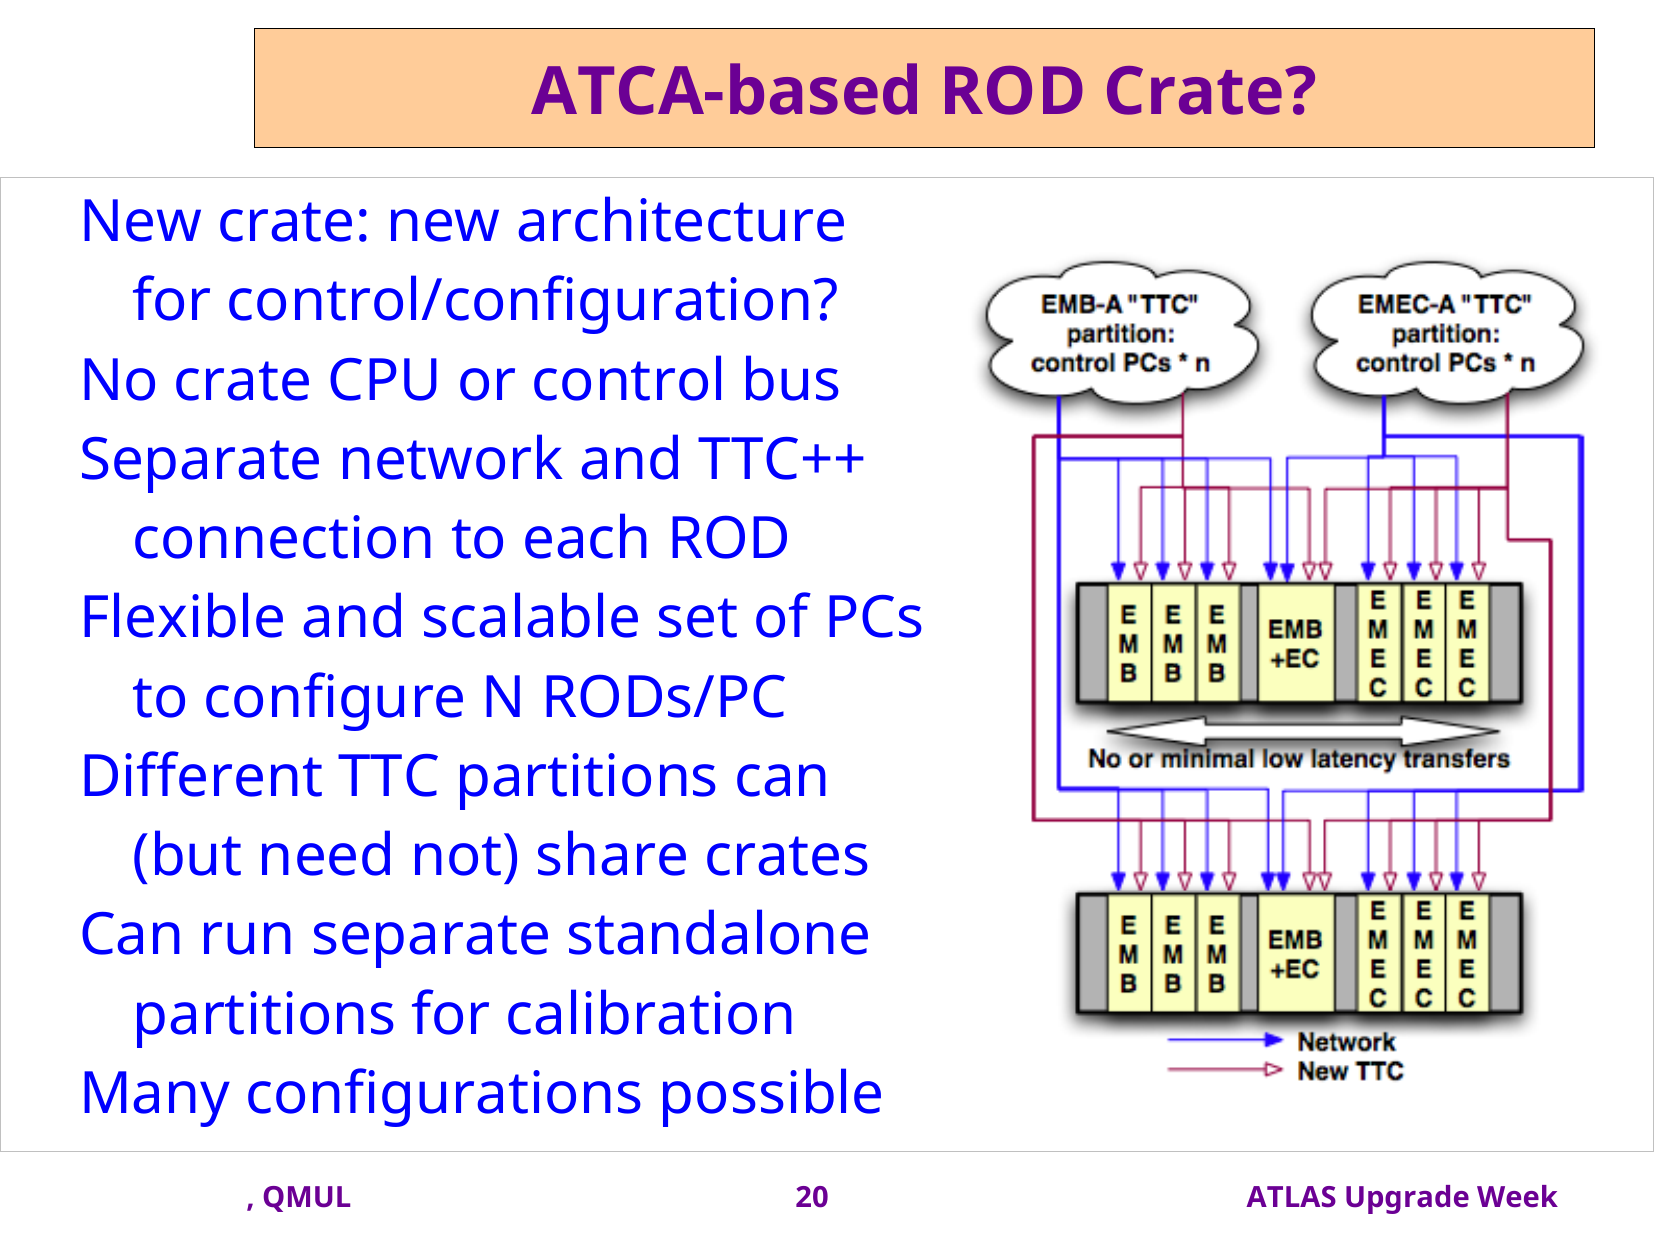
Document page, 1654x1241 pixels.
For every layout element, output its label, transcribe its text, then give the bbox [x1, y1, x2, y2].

picture [951, 245, 1618, 1089]
list New crate: new architecture for control/configuration? No crate CPU or control bus Separate network and TTC++ connection to each ROD Flexible and scalable set of PCs to configure N RODs/PC Different TTC partitions can (but need not) share crates Can run separate standalone partitions for calibration Many configurations possible [61, 179, 935, 1155]
title ATCA-based ROD Crate? [254, 28, 1595, 148]
